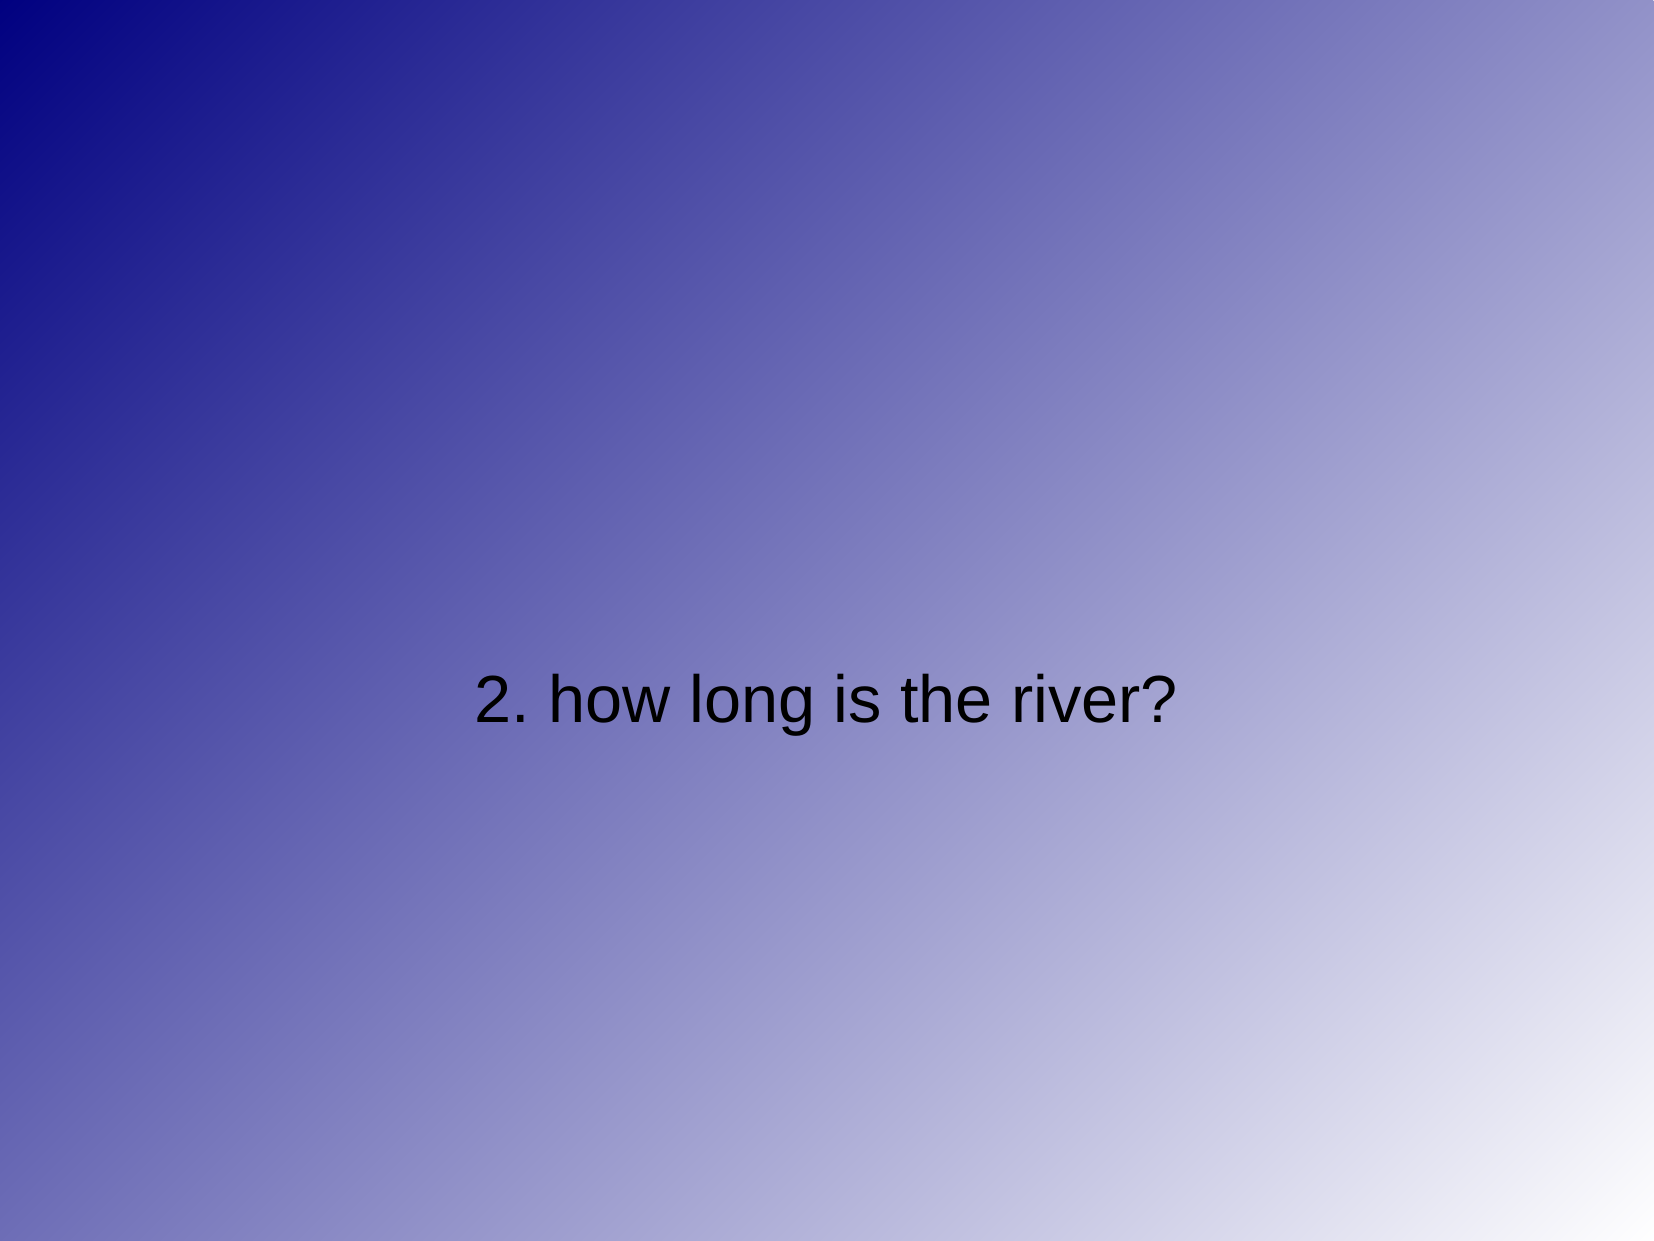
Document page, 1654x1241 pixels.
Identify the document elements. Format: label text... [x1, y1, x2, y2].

subtitle 2. how long is the river? [82, 290, 1571, 1109]
